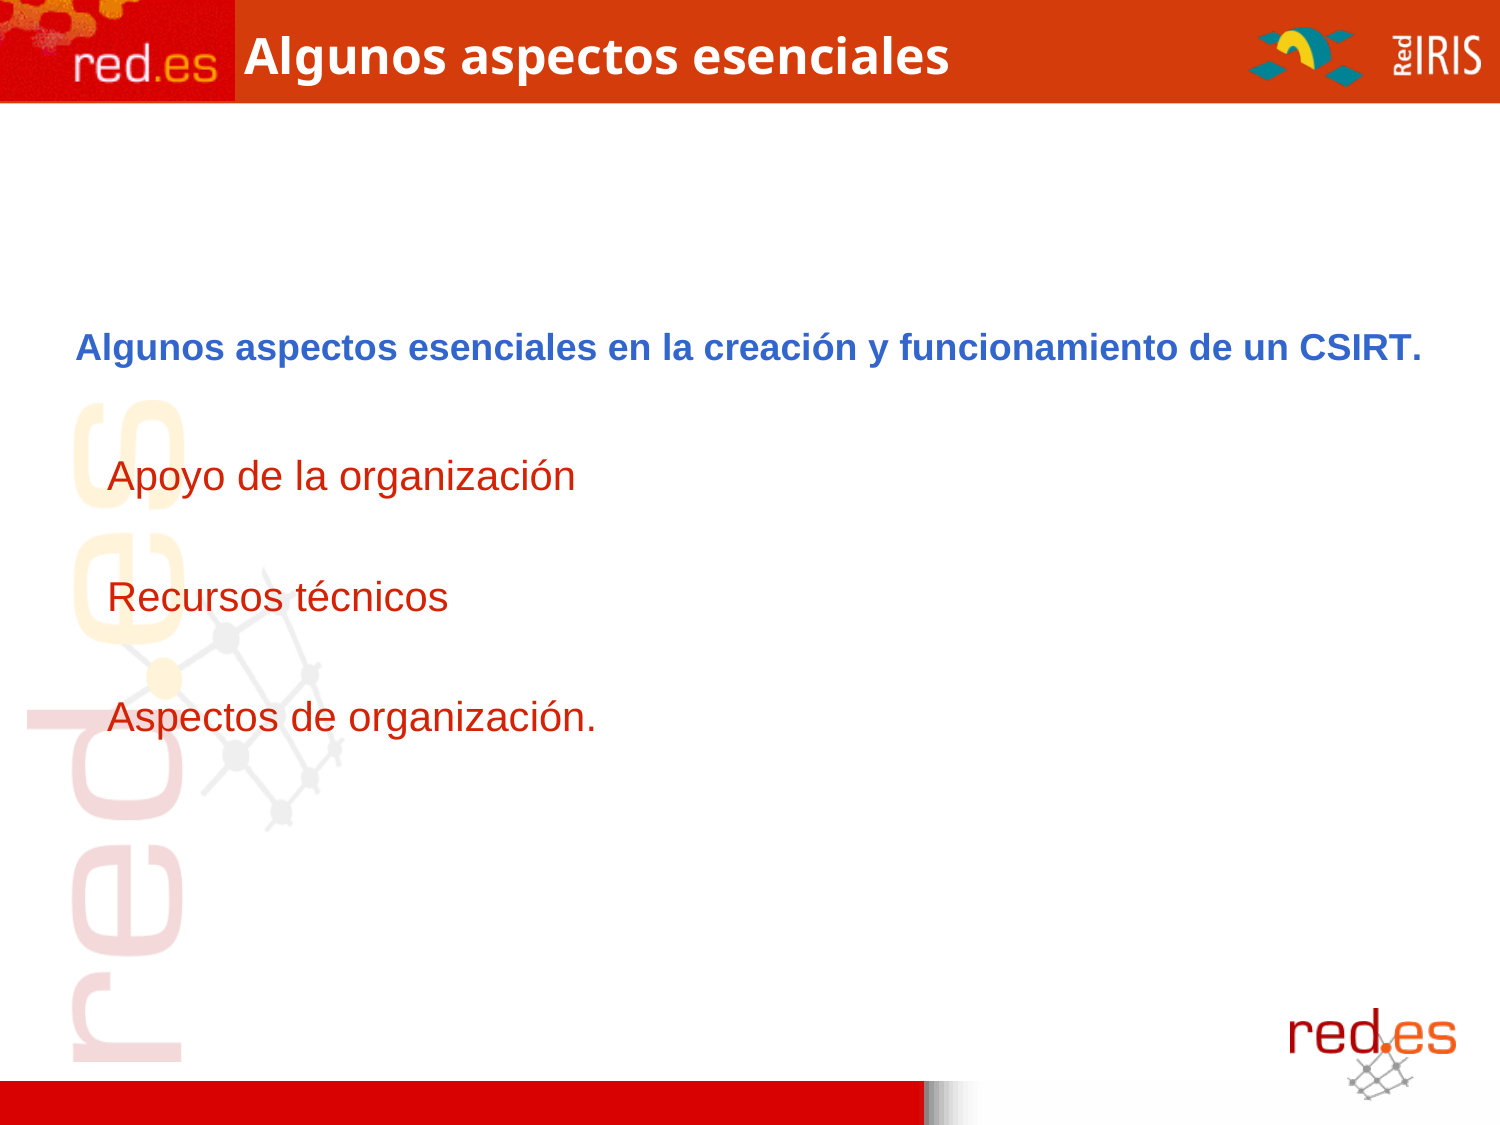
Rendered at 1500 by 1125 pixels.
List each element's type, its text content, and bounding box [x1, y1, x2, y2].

list Algunos aspectos esenciales en la creación y funcionamiento de un CSIRT. Apoyo de la organización Recursos técnicos Aspectos de organización. [75, 262, 1426, 1006]
picture [0, 1008, 1500, 1125]
picture [0, 0, 235, 101]
picture [1412, 27, 1481, 87]
title Algunos aspectos esenciales [244, 0, 1412, 121]
picture [27, 400, 345, 1062]
